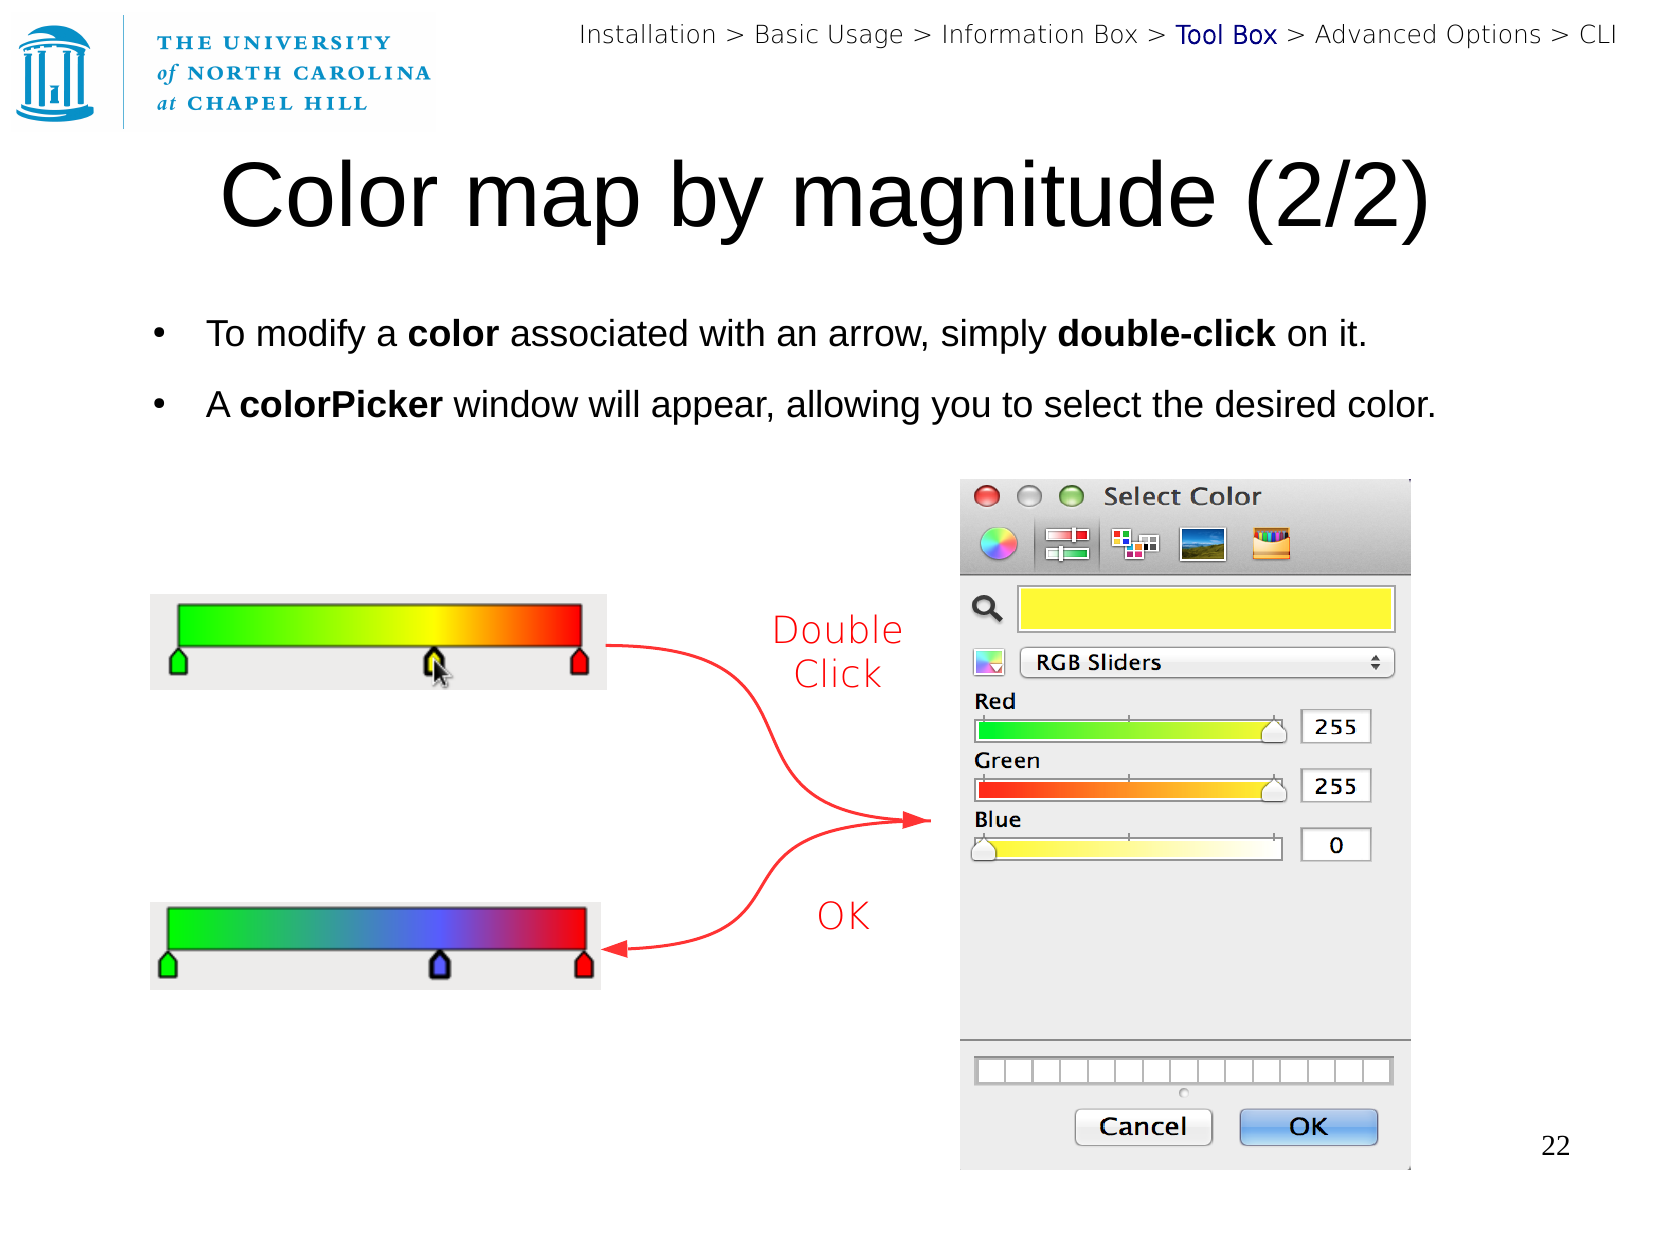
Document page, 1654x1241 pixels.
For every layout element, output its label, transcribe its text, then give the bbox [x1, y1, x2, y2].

text_box Installation > Basic Usage > Information Box > Tool Box > Advanced Options > CLI [564, 12, 1654, 58]
text_box Double Click [756, 601, 919, 751]
picture [150, 902, 601, 991]
text_box OK [801, 887, 886, 947]
picture [960, 479, 1411, 1170]
text_box Double Click [756, 708, 776, 751]
list To modify a color associated with an arrow, simply double-click on it. A colorPicker window will appear, allowing you to select the desired color. [135, 312, 1591, 451]
title Color map by magnitude (2/2) [82, 90, 1571, 298]
picture [11, 12, 436, 132]
picture [150, 594, 607, 691]
